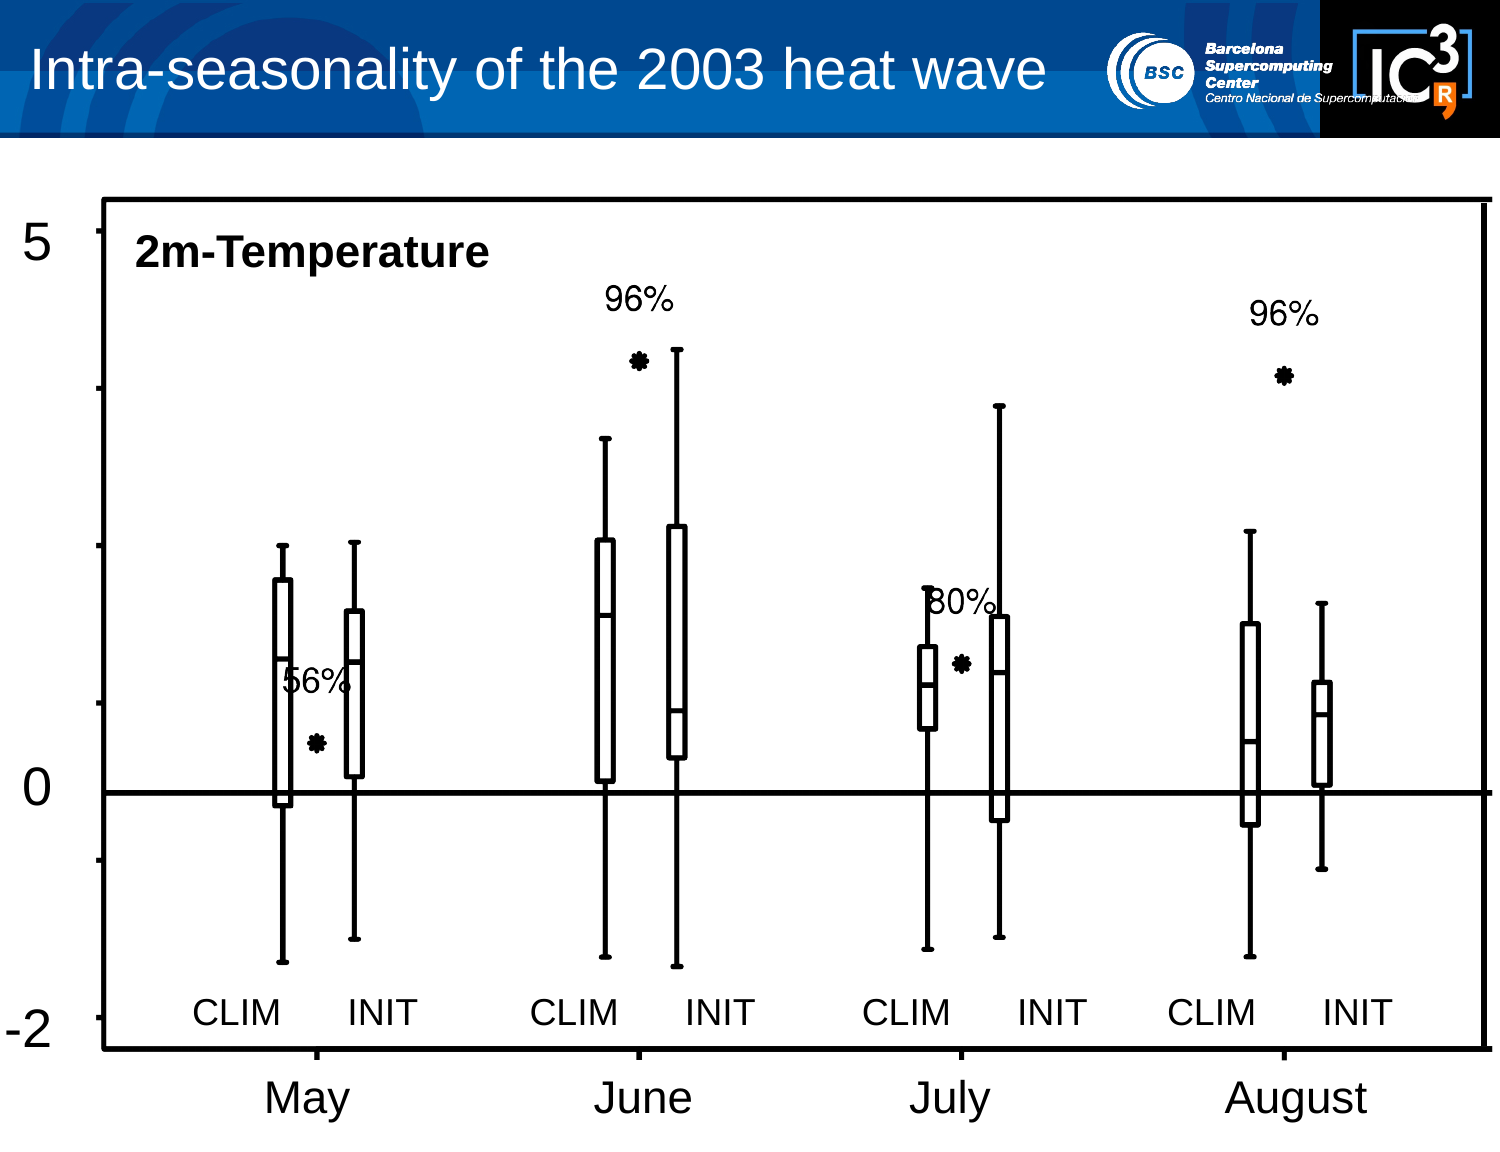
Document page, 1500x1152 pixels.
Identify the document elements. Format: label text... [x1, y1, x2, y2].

text_box July [894, 1060, 1030, 1127]
text_box May [249, 1060, 391, 1127]
text_box 5 0 -2 [0, 203, 97, 1067]
text_box June [578, 1060, 736, 1127]
text_box 2m-Temperature [120, 218, 506, 286]
text_box CLIM [847, 980, 960, 1035]
picture [0, 196, 1494, 1110]
text_box Intra-seasonality of the 2003 heat wave [14, 23, 1081, 138]
text_box CLIM [1152, 980, 1265, 1035]
text_box INIT [1307, 980, 1404, 1035]
text_box CLIM [177, 980, 290, 1035]
text_box INIT [332, 980, 429, 1035]
picture [0, 0, 1500, 138]
text_box August [1209, 1060, 1420, 1127]
text_box CLIM [514, 980, 628, 1035]
text_box INIT [1002, 980, 1098, 1035]
text_box INIT [670, 980, 766, 1035]
